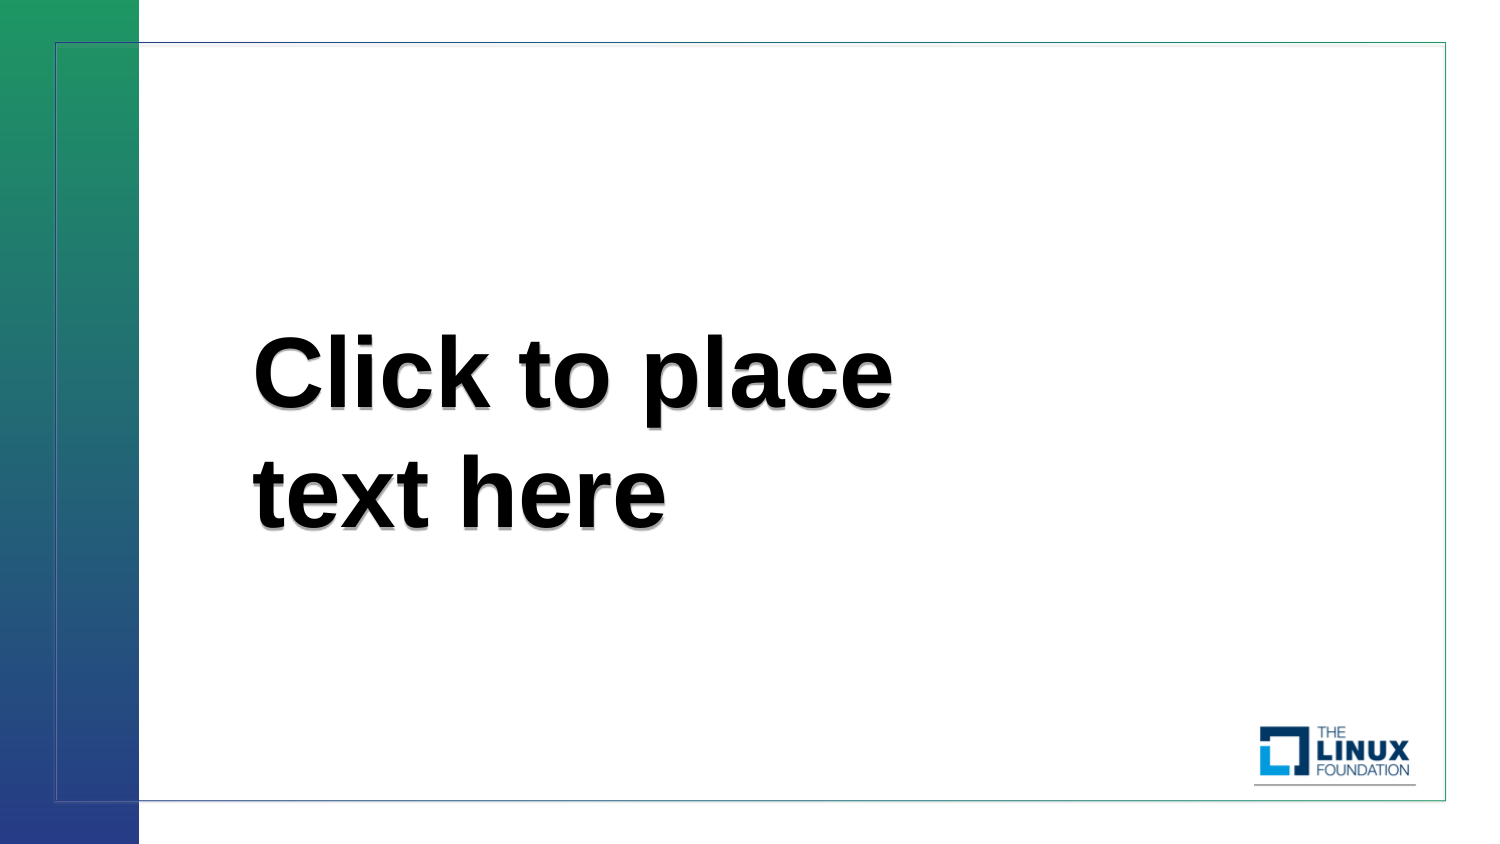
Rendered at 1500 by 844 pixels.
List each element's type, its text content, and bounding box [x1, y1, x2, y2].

picture [1254, 719, 1418, 785]
list Click to place text here [193, 188, 1324, 666]
